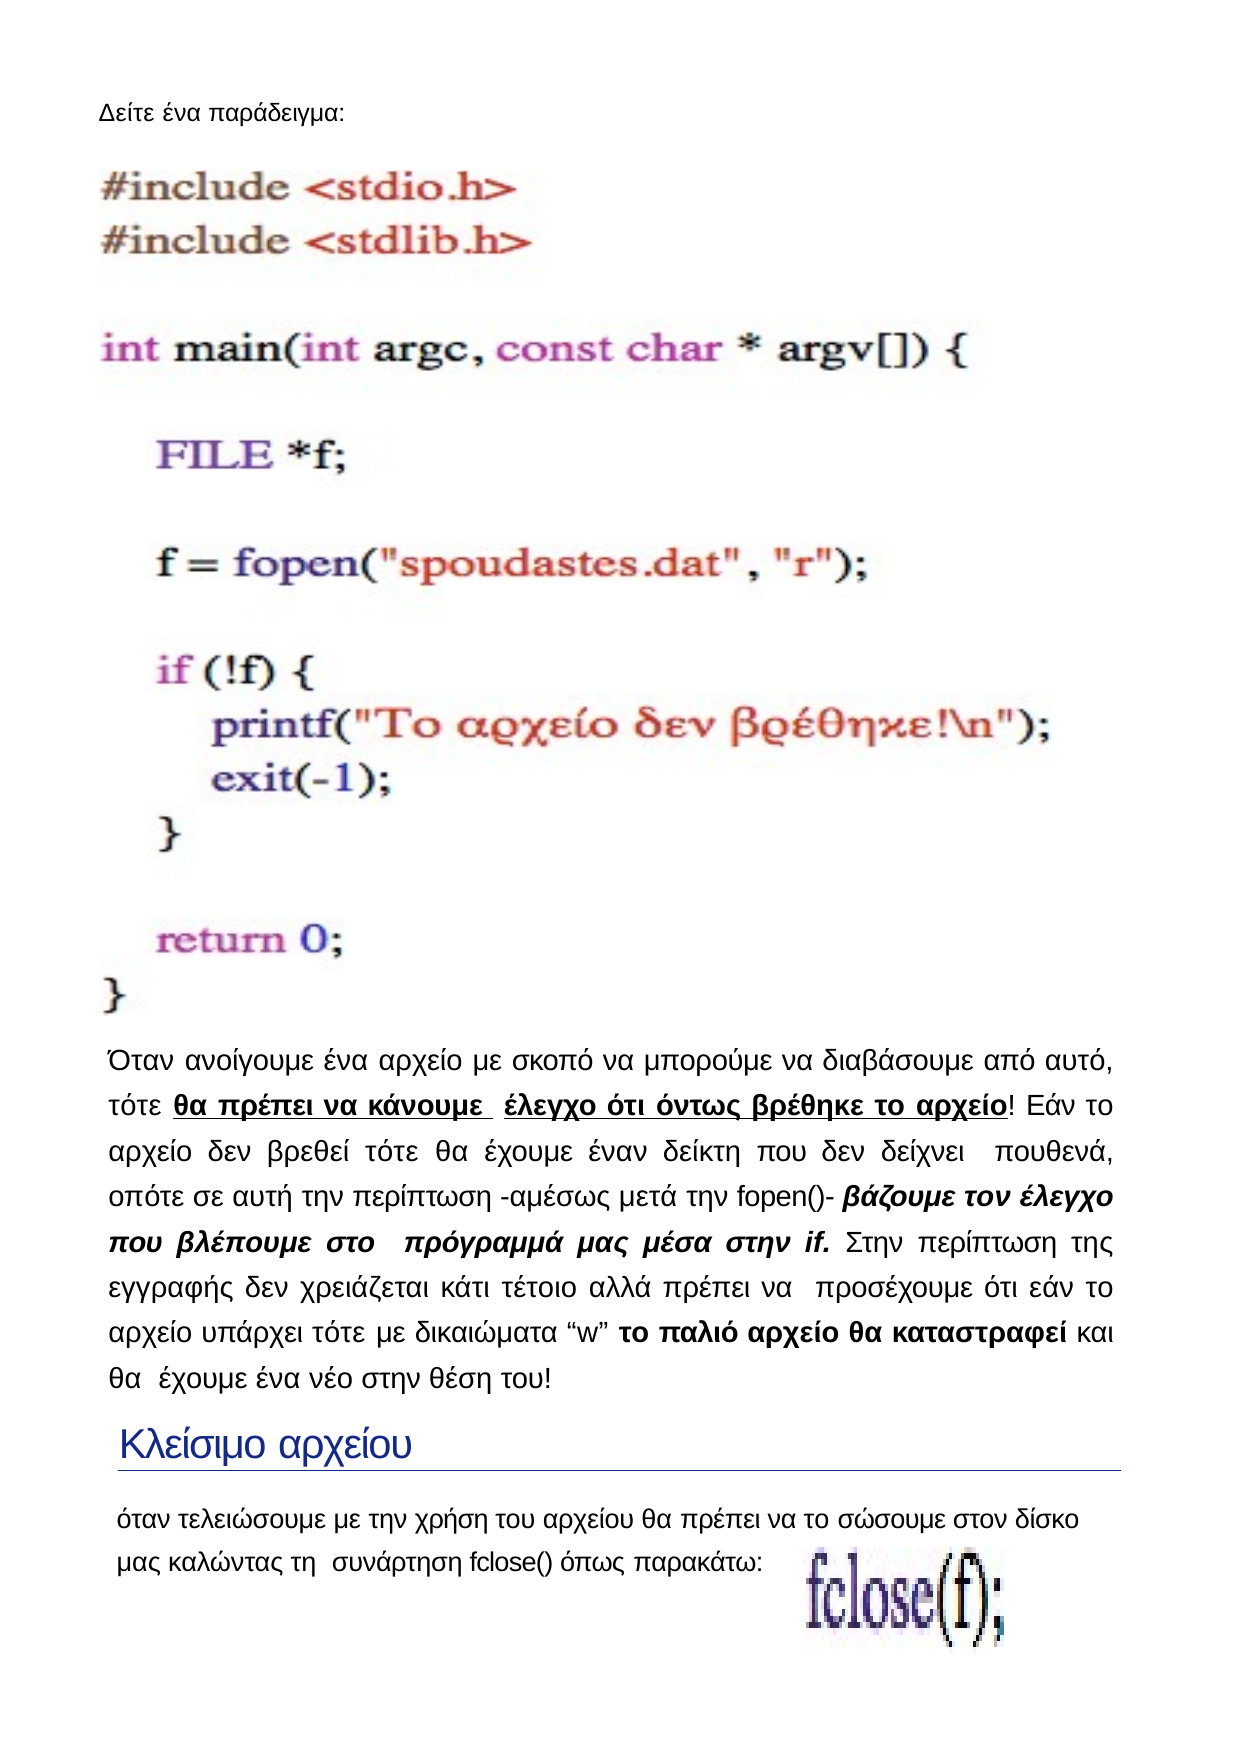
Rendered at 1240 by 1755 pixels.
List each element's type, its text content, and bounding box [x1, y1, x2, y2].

text_box [803, 1547, 1004, 1654]
text_box [99, 170, 1052, 1016]
text_box Κλείσιμο αρχείου [116, 1414, 544, 1467]
text_box Όταν ανοίγουμε ένα αρχείο με σκοπό να μπορούμε να διαβάσουμε από αυτό, τότε θα πρέπει να κάνουμε έλεγχο ότι όντως βρέθηκε το αρχείο! Εάν το αρχείο δεν βρεθεί τότε θα έχουμε έναν δείκτη που δεν δείχνει πουθενά, οπότε σε αυτή την περίπτωση -αμέσως μετά την fopen()- βάζουμε τον έλεγχο που βλέπουμε στο πρόγραμμά μας μέσα στην if. Στην περίπτωση της εγγραφής δεν χρειάζεται κάτι τέτοιο αλλά πρέπει να προσέχουμε ότι εάν το αρχείο υπάρχει τότε με δικαιώματα “w” το παλιό αρχείο θα καταστραφεί και θα έχουμε ένα νέο στην θέση του! [106, 1030, 1114, 1395]
text_box Δείτε ένα παράδειγμα: [96, 94, 886, 127]
text_box όταν τελειώσουμε με την χρήση του αρχείου θα πρέπει να το σώσουμε στον δίσκο μας καλώντας τη συνάρτηση fclose() όπως παρακάτω: [114, 1488, 1122, 1577]
